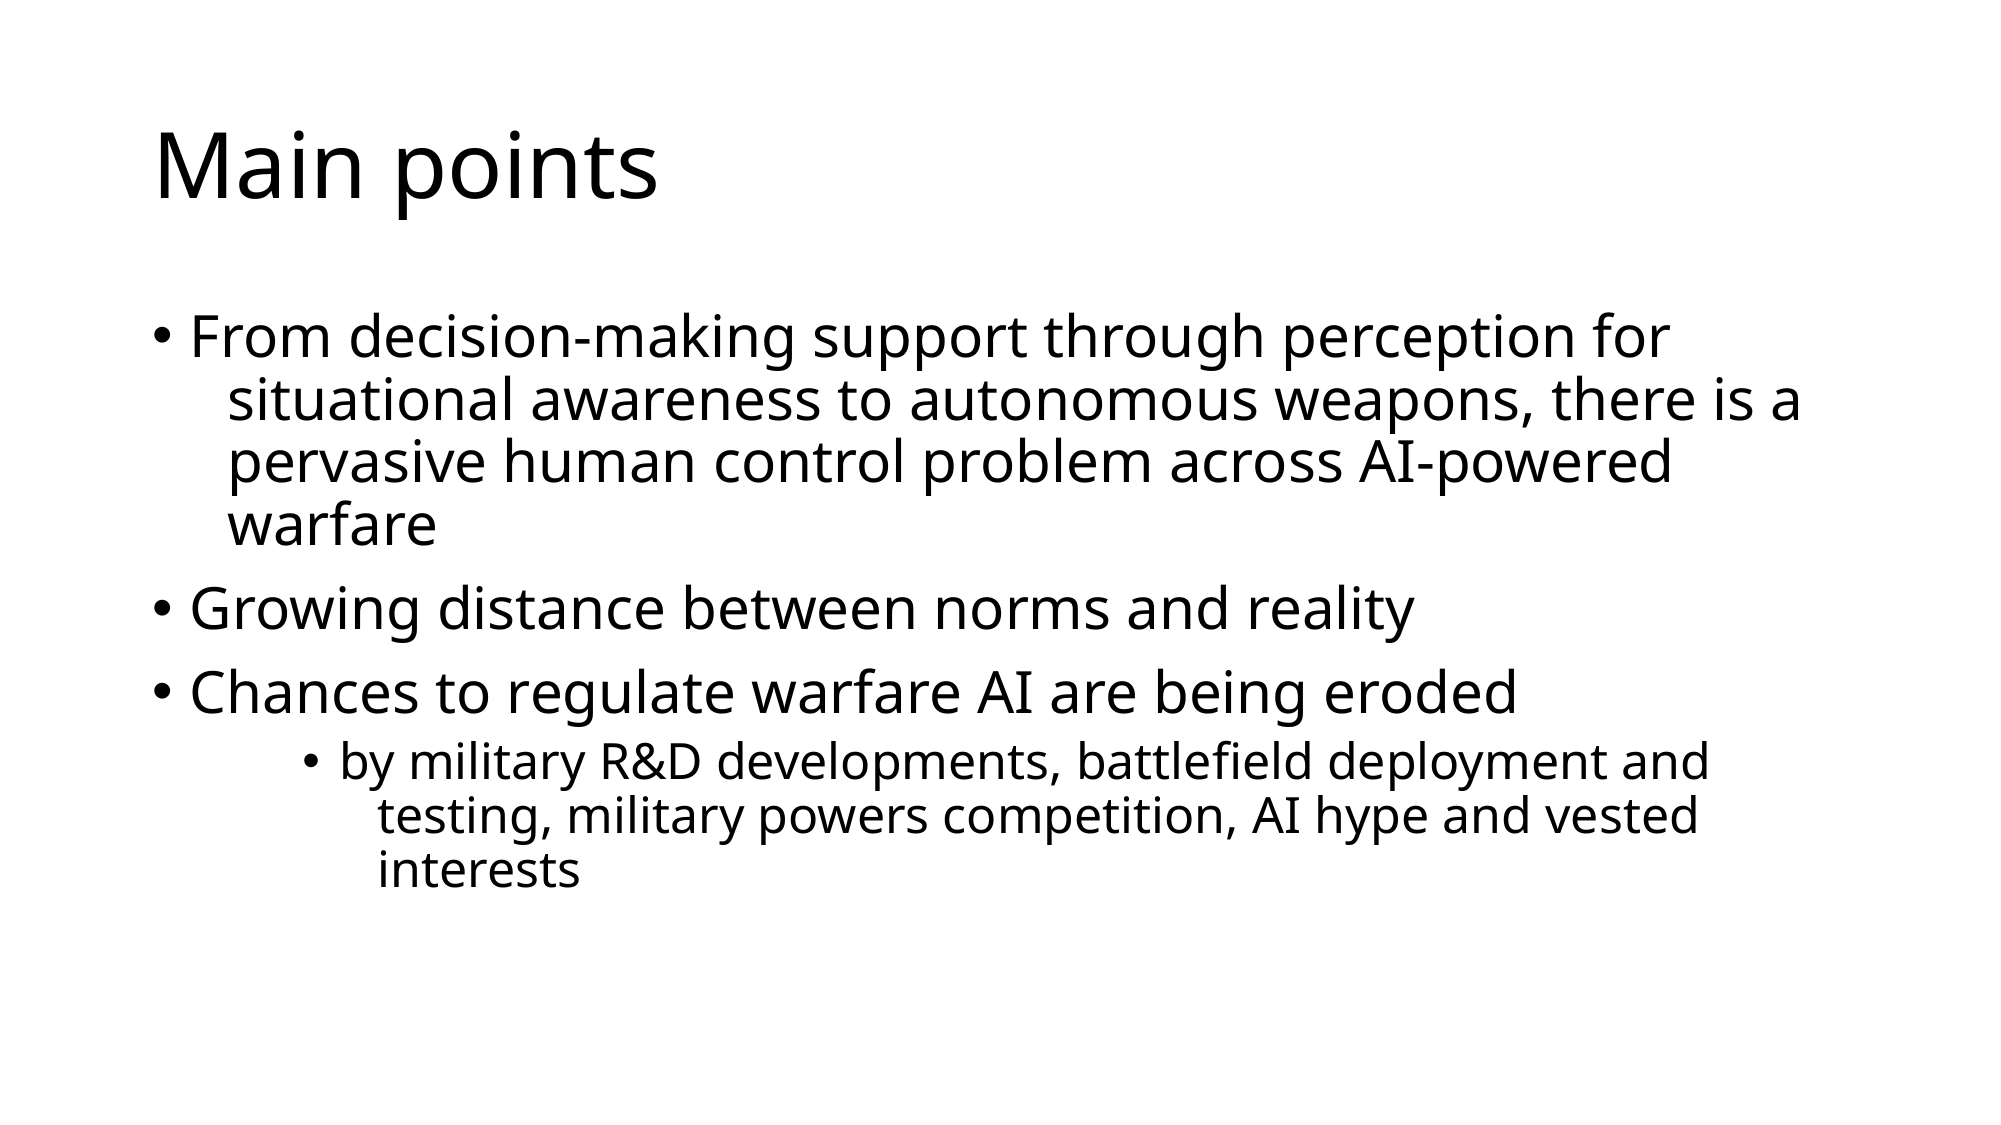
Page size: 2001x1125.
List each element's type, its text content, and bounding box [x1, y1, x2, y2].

title Main points [137, 59, 1863, 278]
list From decision-making support through perception for situational awareness to autonomous weapons, there is a pervasive human control problem across AI-powered warfare Growing distance between norms and reality Chances to regulate warfare AI are being eroded by military R&D developments, battlefield deployment and testing, military powers competition, AI hype and vested interests [137, 299, 1863, 1014]
